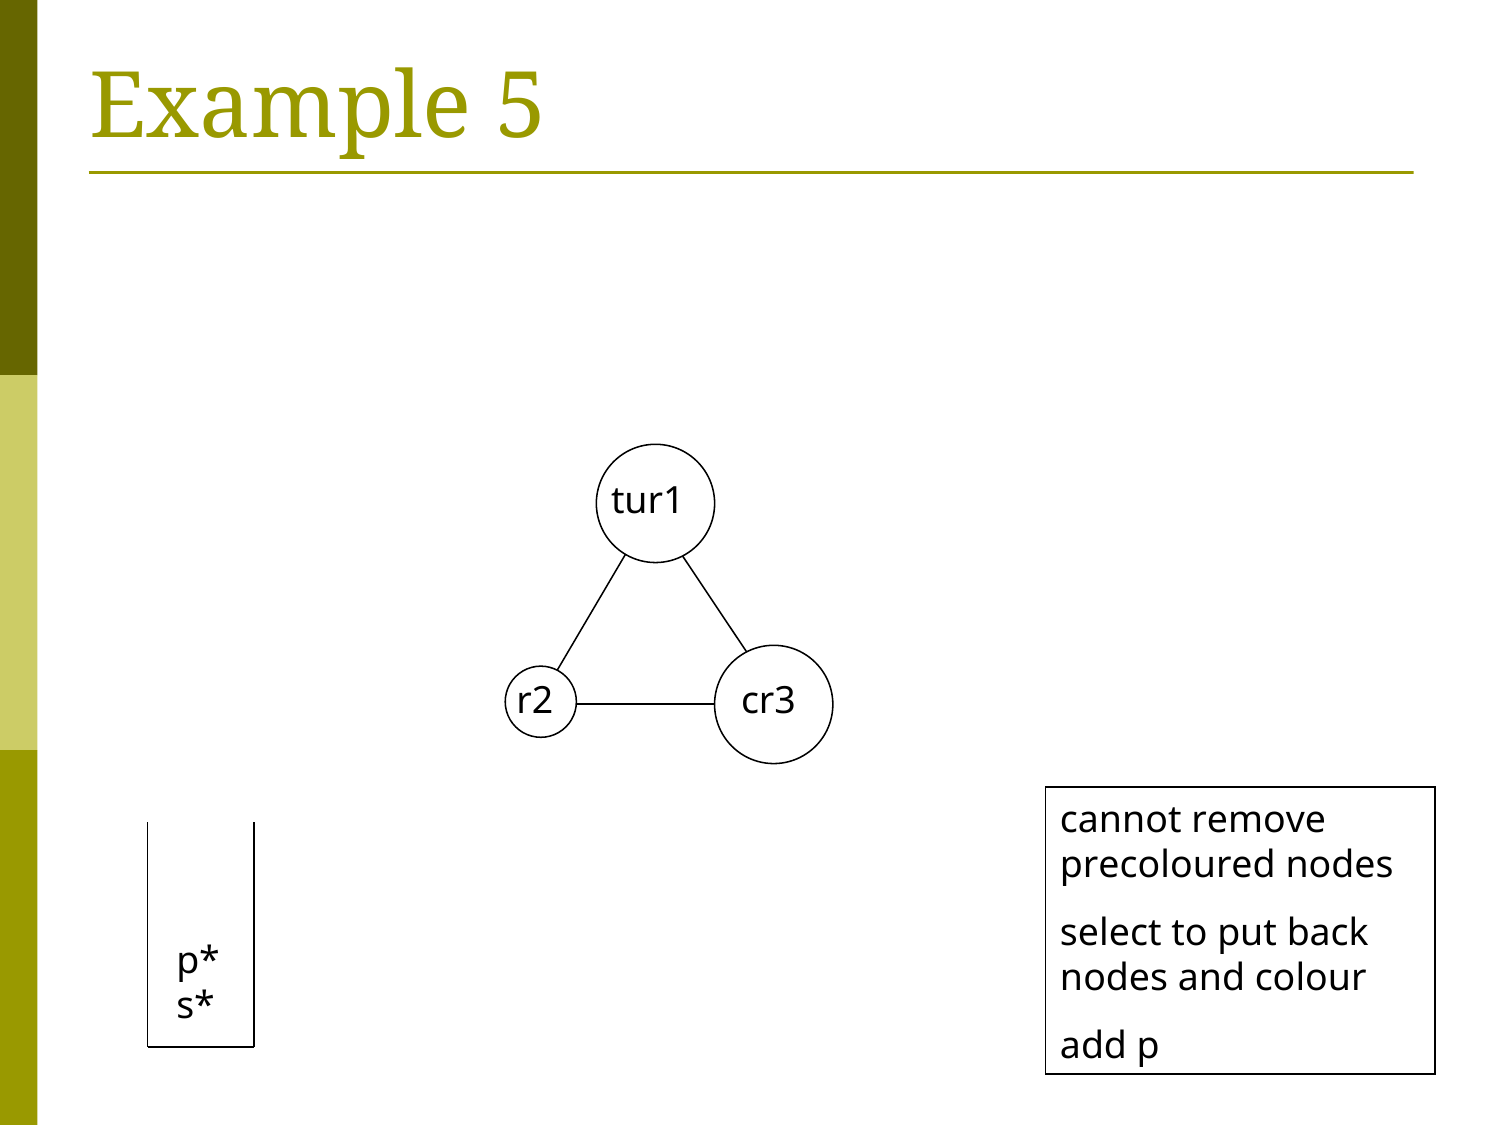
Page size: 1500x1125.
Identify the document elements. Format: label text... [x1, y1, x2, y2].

text_box [714, 669, 828, 764]
text_box p* s* [161, 928, 235, 1035]
text_box [602, 529, 709, 563]
text_box [727, 645, 821, 668]
text_box cannot remove precoloured nodes select to put back nodes and colour add p [1045, 786, 1435, 1075]
title Example 5 [75, 45, 1426, 173]
text_box tur1 [596, 467, 739, 529]
text_box r2 [501, 668, 584, 730]
text_box [608, 444, 703, 467]
text_box [519, 730, 563, 738]
text_box cr3 [726, 668, 833, 730]
